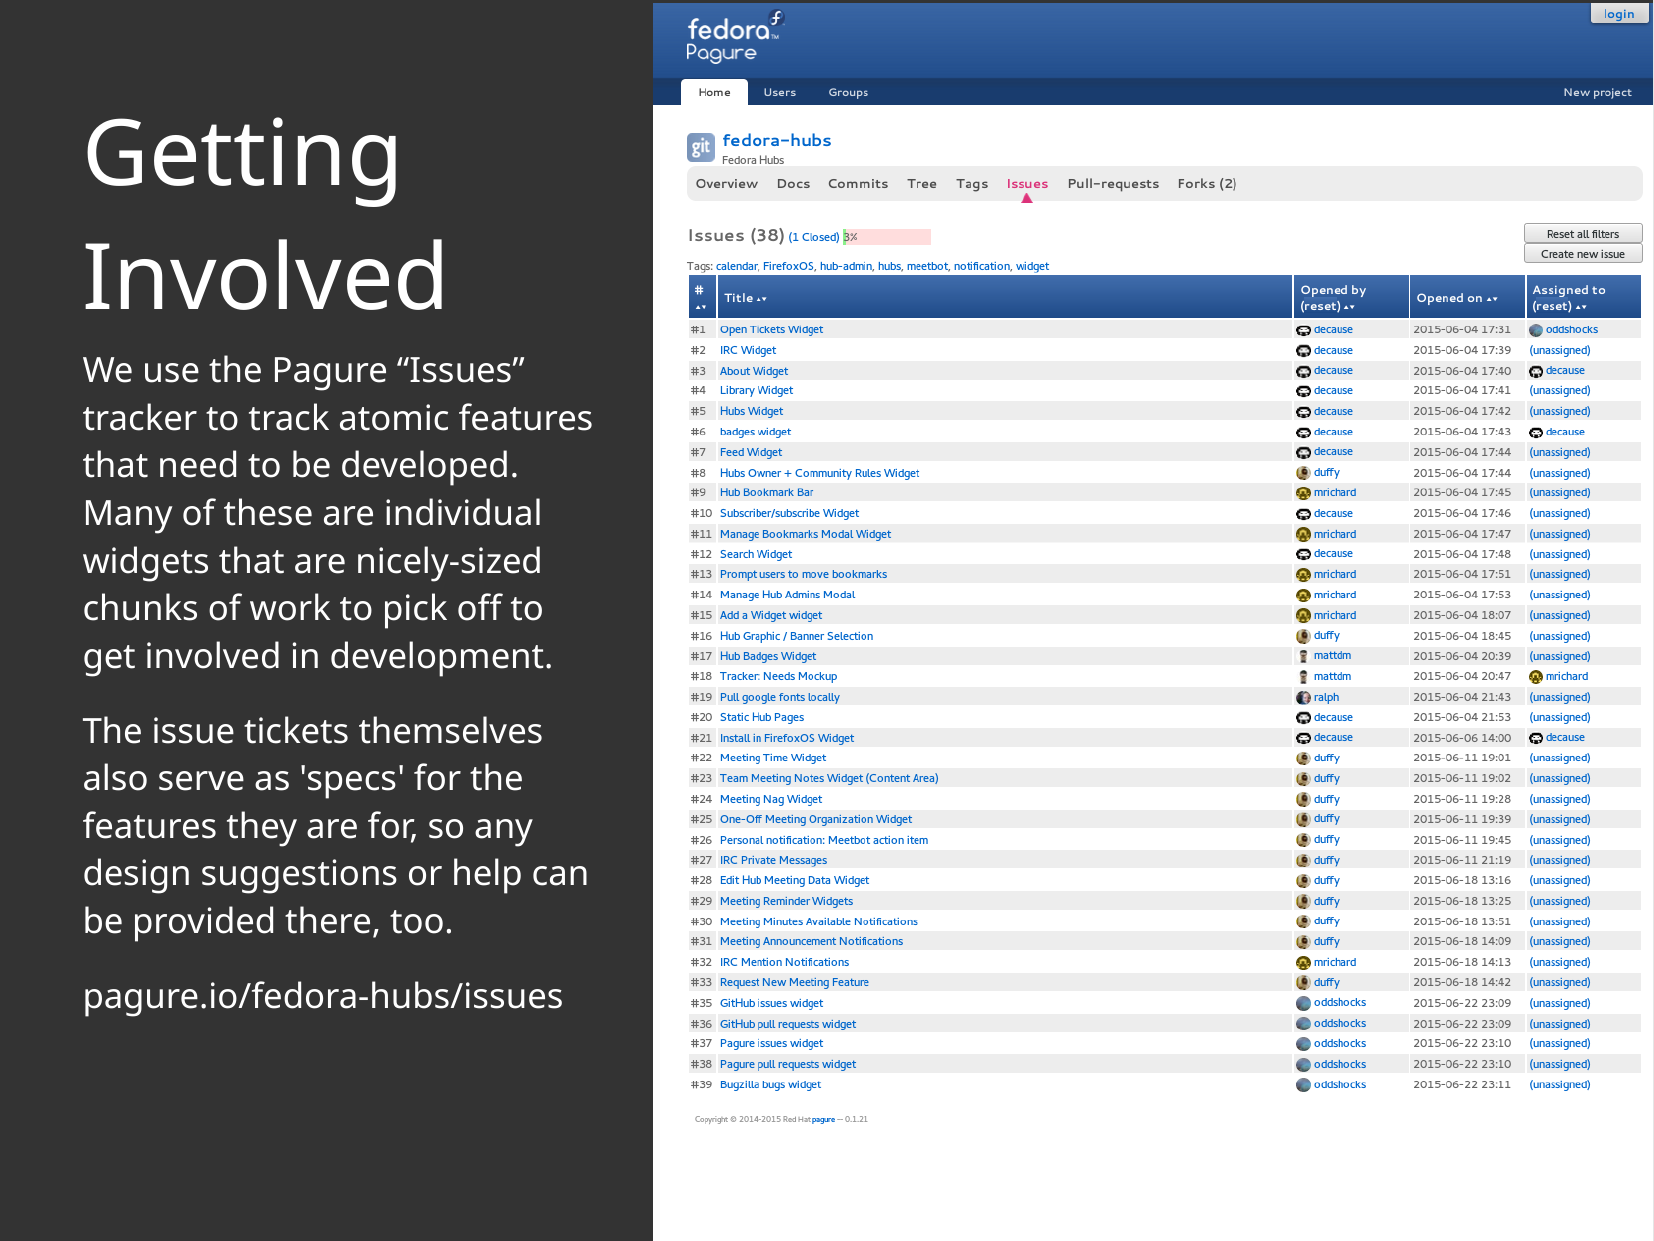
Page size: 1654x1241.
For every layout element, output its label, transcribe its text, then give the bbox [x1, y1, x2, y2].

title Getting Involved [82, 100, 1571, 324]
list We use the Pagure “Issues” tracker to track atomic features that need to be developed. Many of these are individual widgets that are nicely-sized chunks of work to pick off to get involved in development. The issue tickets themselves also serve as 'specs' for the features they are for, so any design suggestions or help can be provided there, too. pagure.io/fedora-hubs/issues [82, 345, 600, 1141]
picture [653, 3, 1653, 1241]
